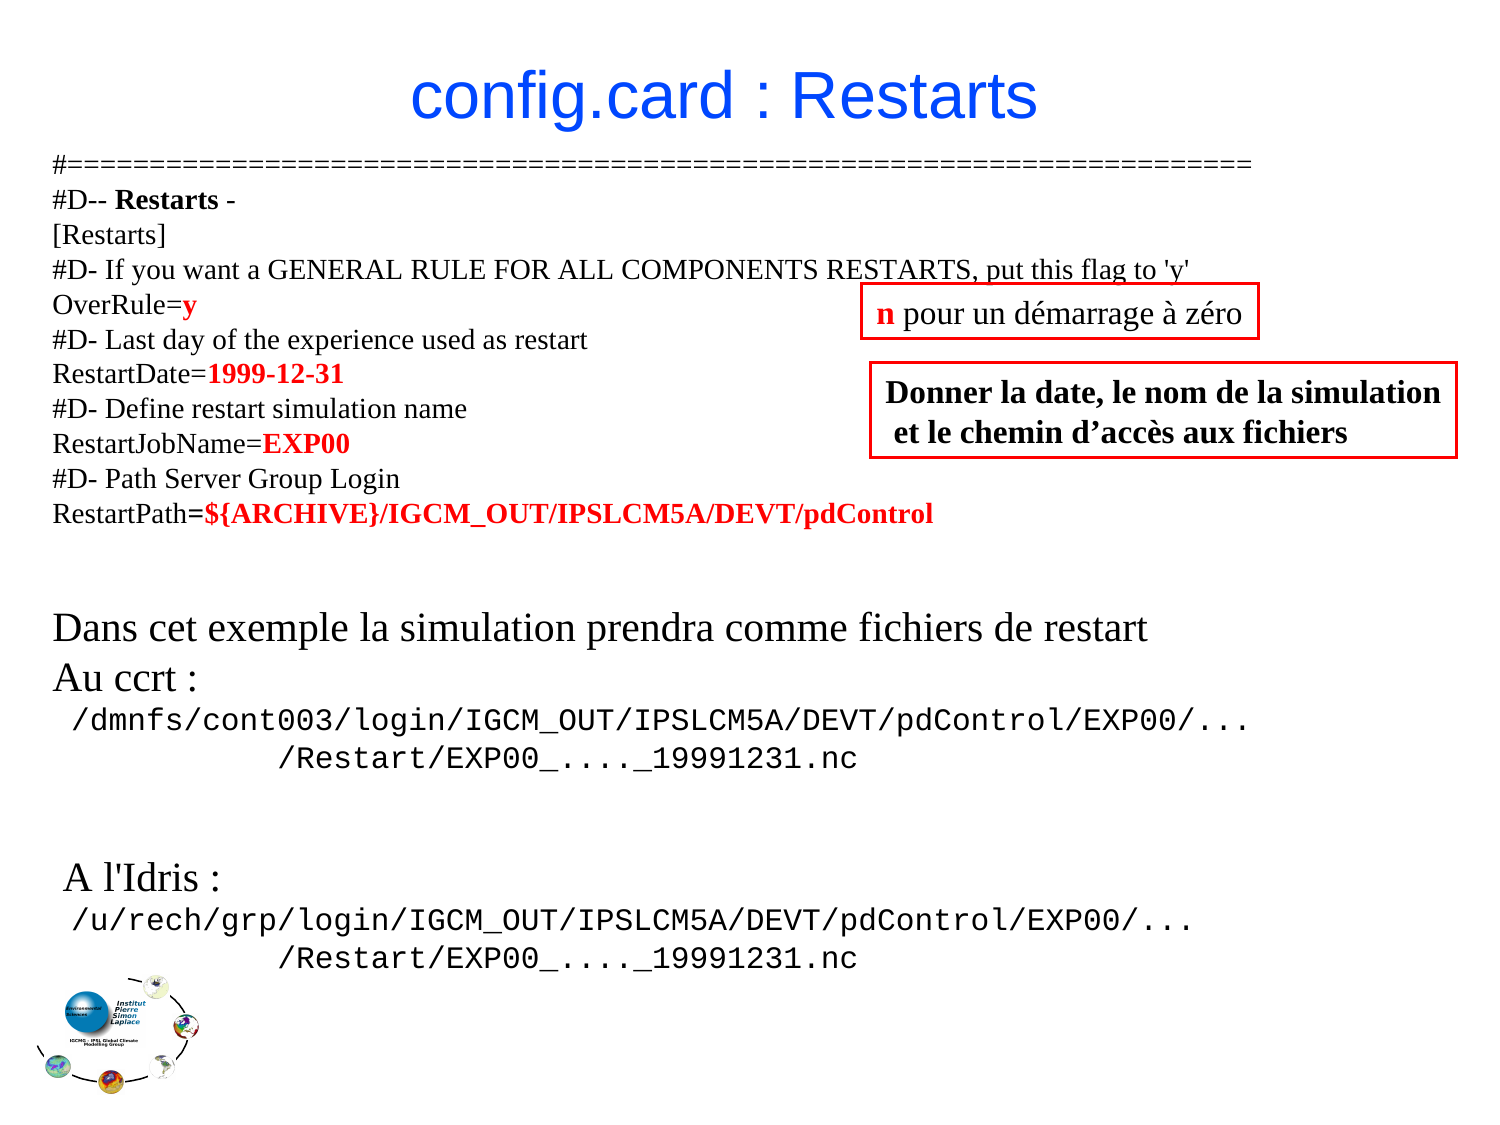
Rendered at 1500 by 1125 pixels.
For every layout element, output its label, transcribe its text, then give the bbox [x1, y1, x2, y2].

text_box #======================================================================== #D-- Restarts - [Restarts] #D- If you want a GENERAL RULE FOR ALL COMPONENTS RESTARTS, put this flag to 'y' OverRule=y #D- Last day of the experience used as restart RestartDate=1999-12-31 #D- Define restart simulation name RestartJobName=EXP00 #D- Path Server Group Login RestartPath=${ARCHIVE}/IGCM_OUT/IPSLCM5A/DEVT/pdControl Dans cet exemple la simulation prendra comme fichiers de restart Au ccrt : /dmnfs/cont003/login/IGCM_OUT/IPSLCM5A/DEVT/pdControl/EXP00/... /Restart/EXP00_...._19991231.nc A l'Idris : /u/rech/grp/login/IGCM_OUT/IPSLCM5A/DEVT/pdControl/EXP00/... /Restart/EXP00_...._19991231.nc [37, 137, 1463, 1100]
text_box Donner la date, le nom de la simulation et le chemin d’accès aux fichiers [870, 362, 1457, 458]
text_box config.card : Restarts [162, 50, 1288, 175]
text_box n pour un démarrage à zéro [861, 283, 1259, 339]
